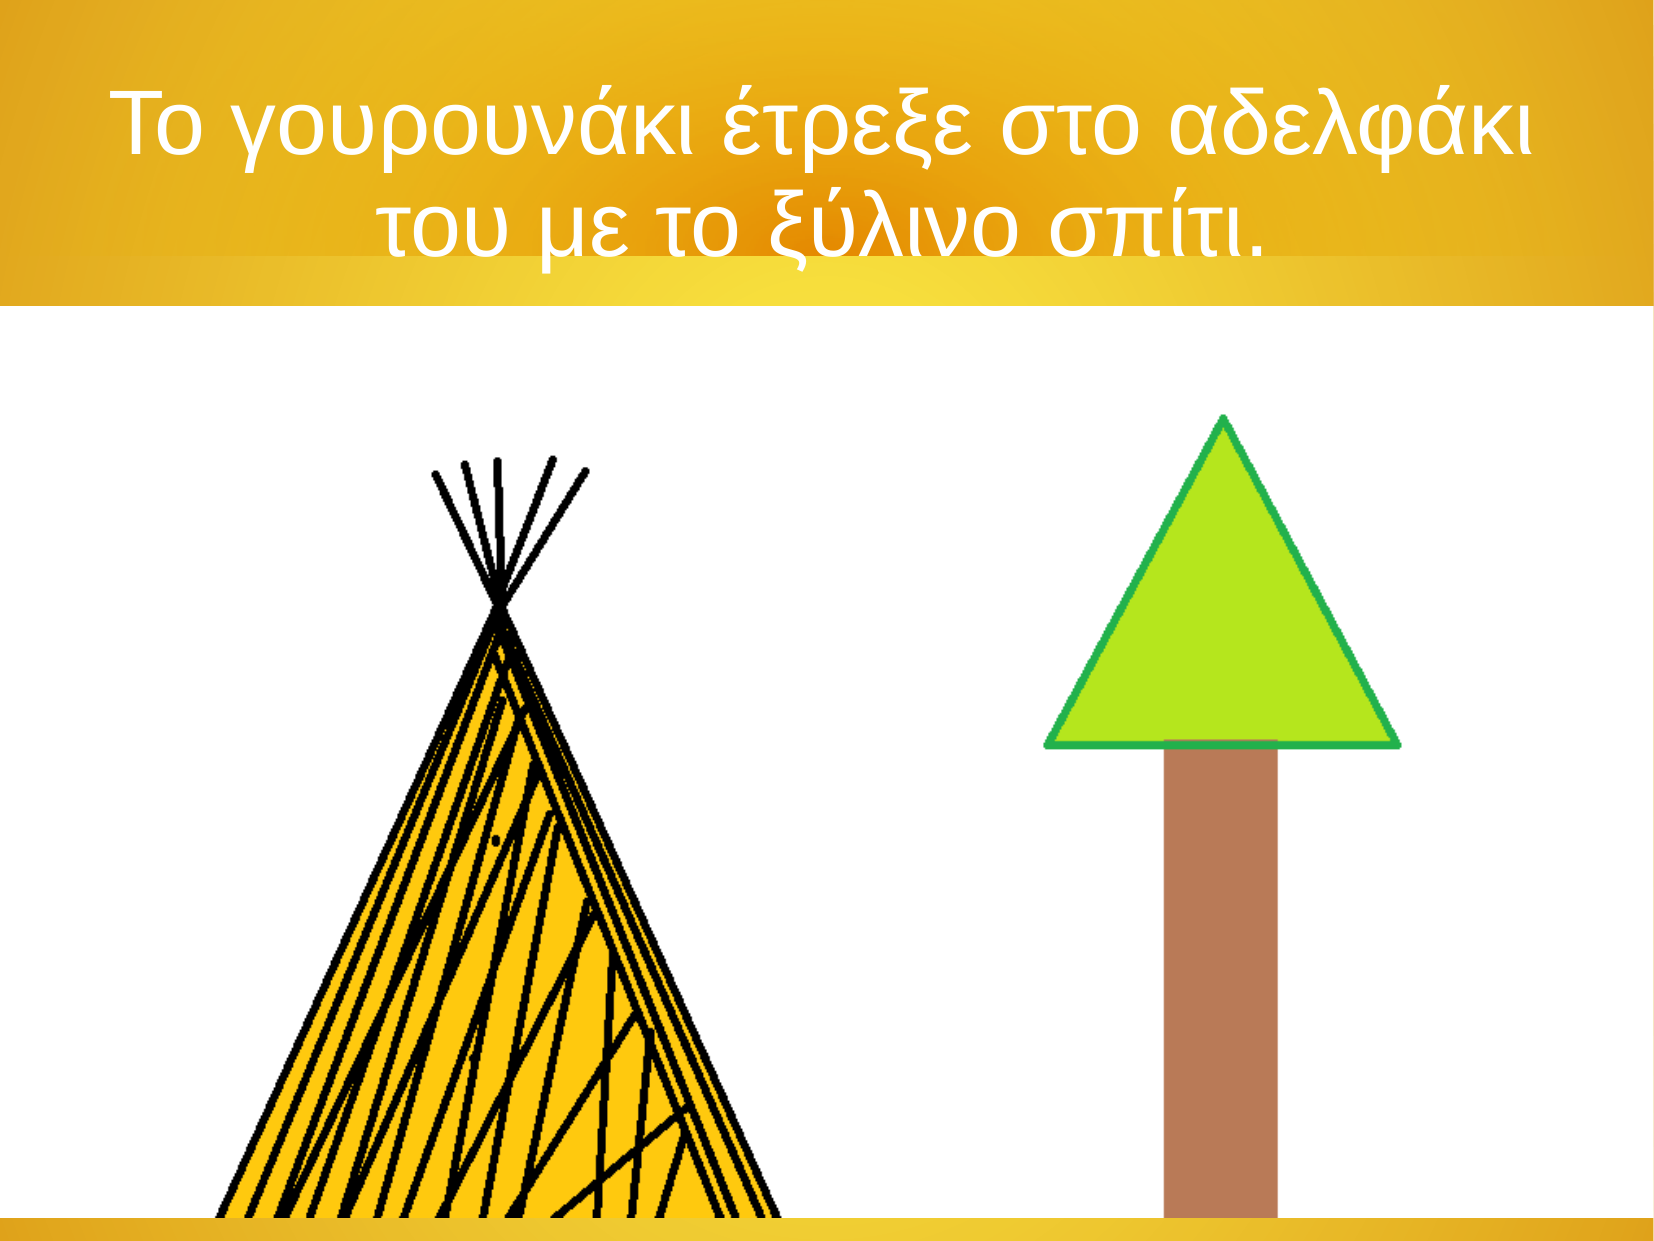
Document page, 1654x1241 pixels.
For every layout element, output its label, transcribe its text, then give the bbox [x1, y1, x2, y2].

title Το γουρουνάκι έτρεξε στο αδελφάκι του με το ξύλινο σπίτι. [78, 70, 1567, 278]
picture [0, 306, 1654, 1218]
